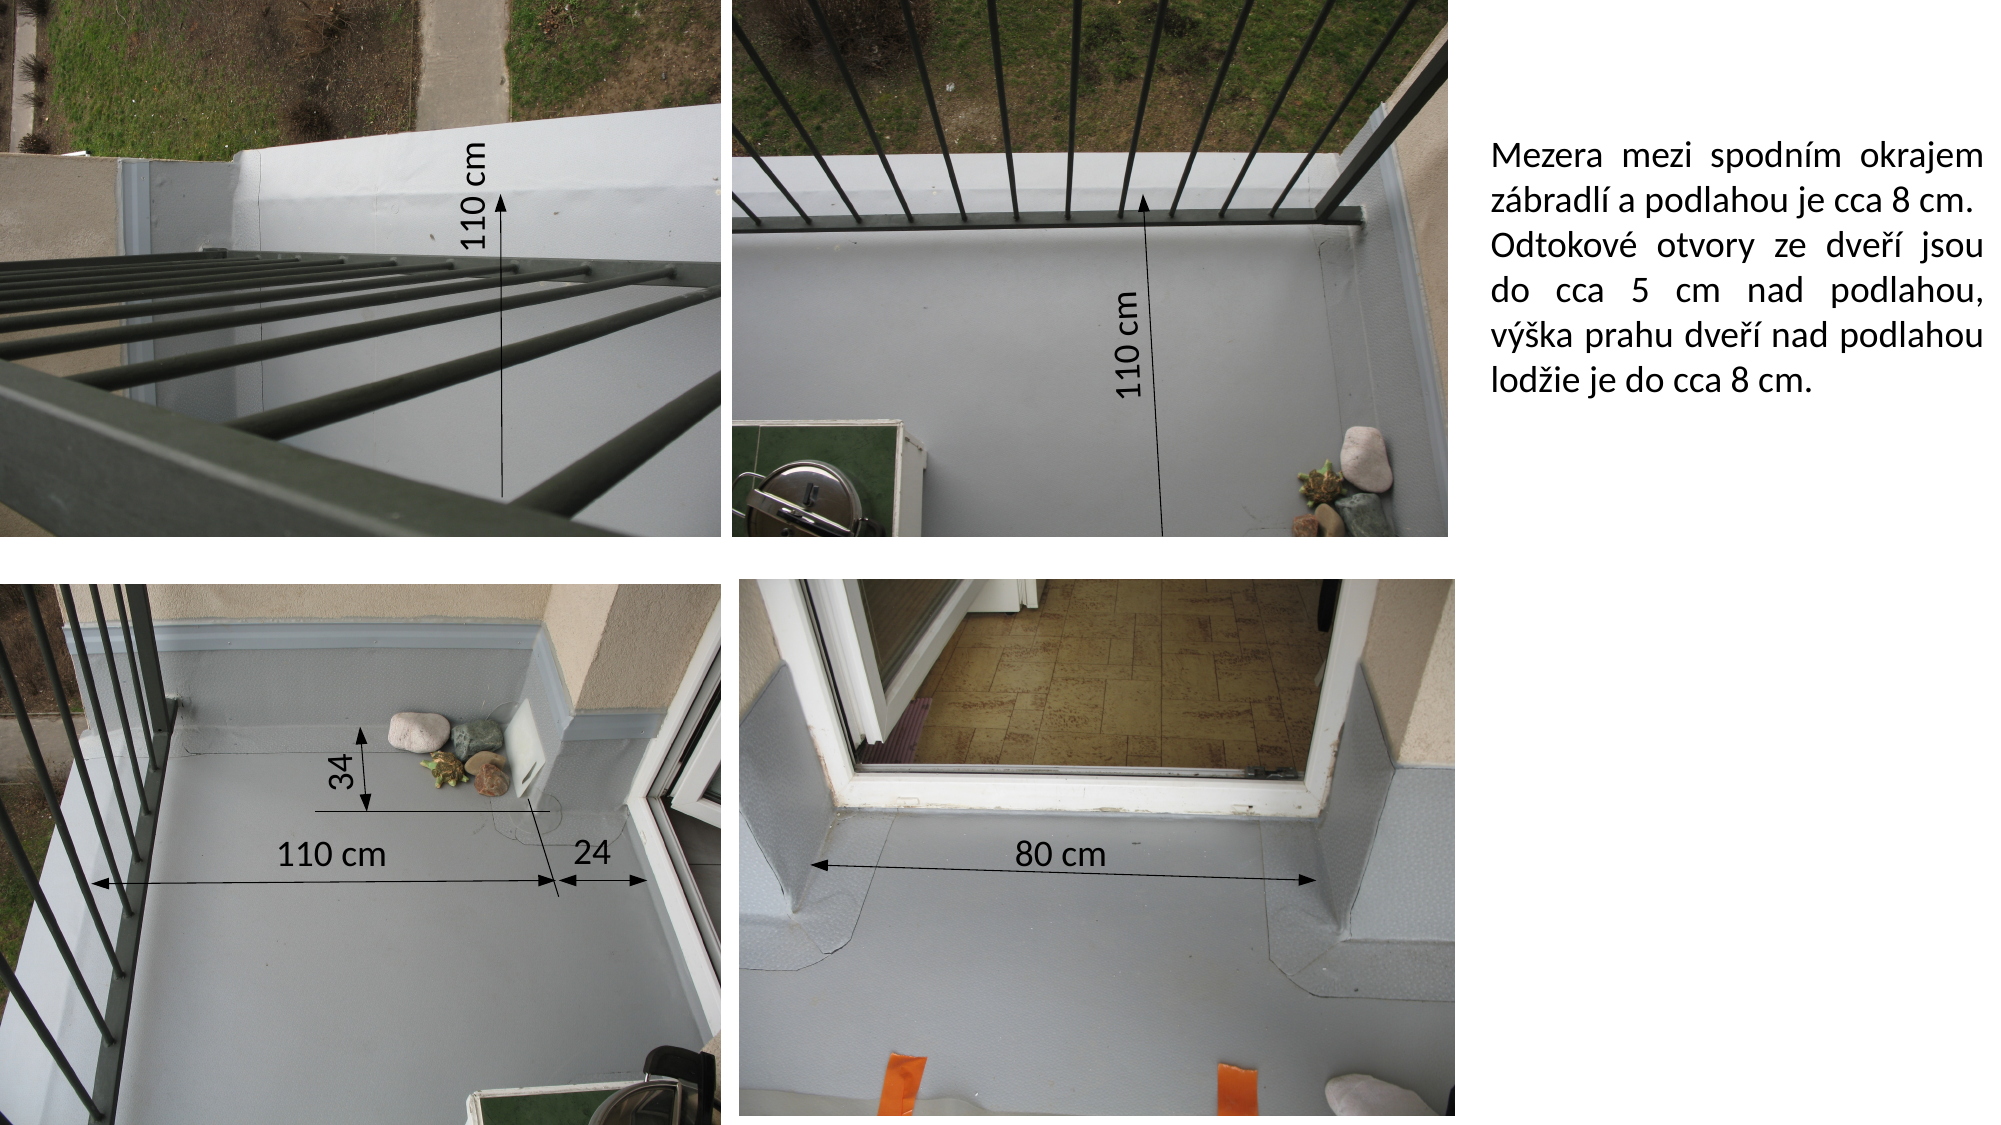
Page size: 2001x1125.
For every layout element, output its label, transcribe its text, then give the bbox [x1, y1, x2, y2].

text_box Mezera mezi spodním okrajem zábradlí a podlahou je cca 8 cm. Odtokové otvory ze dveří jsou do cca 5 cm nad podlahou, výška prahu dveří nad podlahou lodžie je do cca 8 cm. [1475, 122, 2000, 411]
text_box 24 [558, 819, 627, 881]
picture [0, 0, 721, 537]
text_box 80 cm [999, 821, 1124, 883]
text_box 110 cm [439, 125, 501, 269]
text_box 34 [306, 737, 370, 809]
text_box 110 cm [1090, 272, 1158, 419]
picture [739, 579, 1455, 1117]
picture [732, 0, 1448, 537]
text_box 110 cm [260, 821, 404, 883]
picture [0, 584, 721, 1125]
